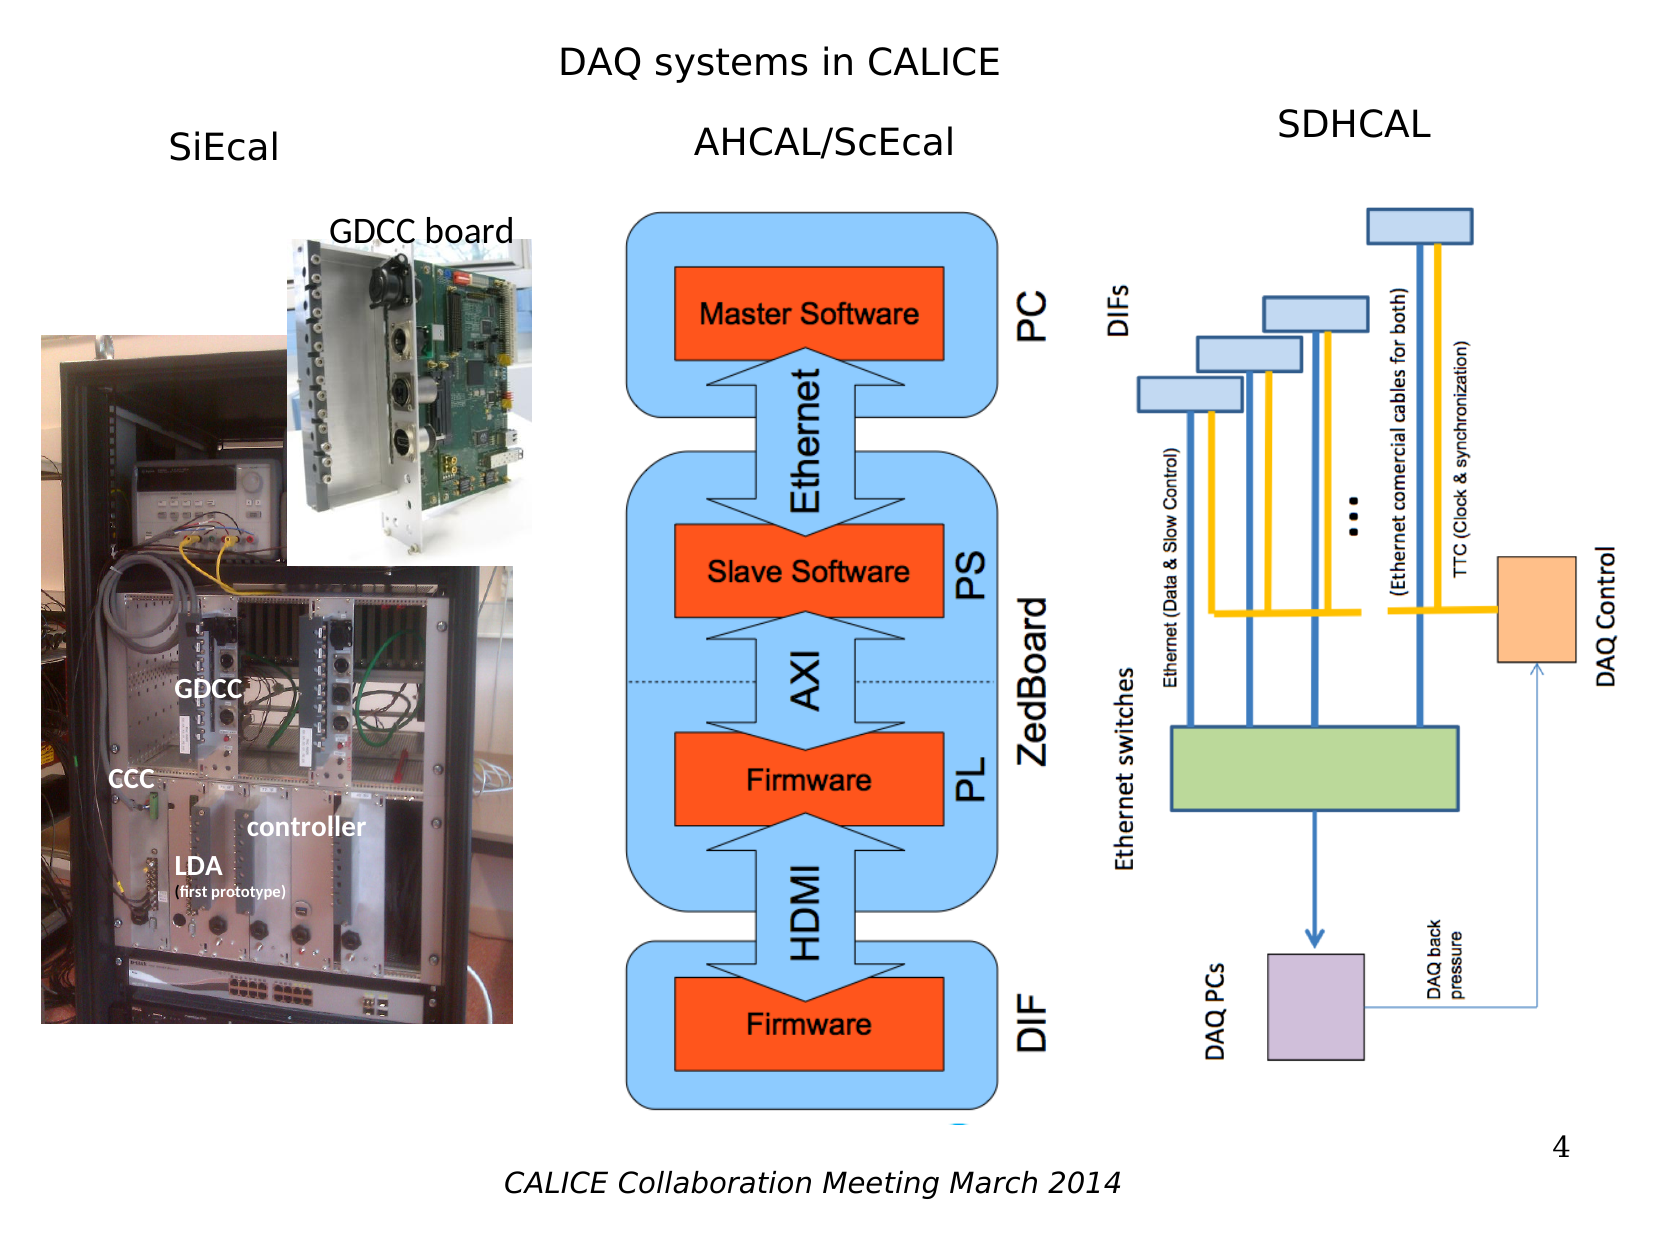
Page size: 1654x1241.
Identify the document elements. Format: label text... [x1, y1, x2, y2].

text_box SDHCAL [1262, 95, 1446, 154]
text_box SiEcal [153, 118, 296, 177]
picture [41, 239, 532, 1024]
text_box AHCAL/ScEcal [679, 112, 971, 172]
text_box controller [232, 799, 382, 850]
text_box GDCC [159, 662, 258, 713]
text_box LDA (first prototype) [159, 838, 302, 909]
text_box DAQ systems in CALICE [543, 33, 1015, 93]
picture [1080, 135, 1653, 1102]
text_box GDCC board [314, 198, 530, 259]
picture [620, 211, 1062, 1125]
text_box CCC [93, 752, 170, 802]
